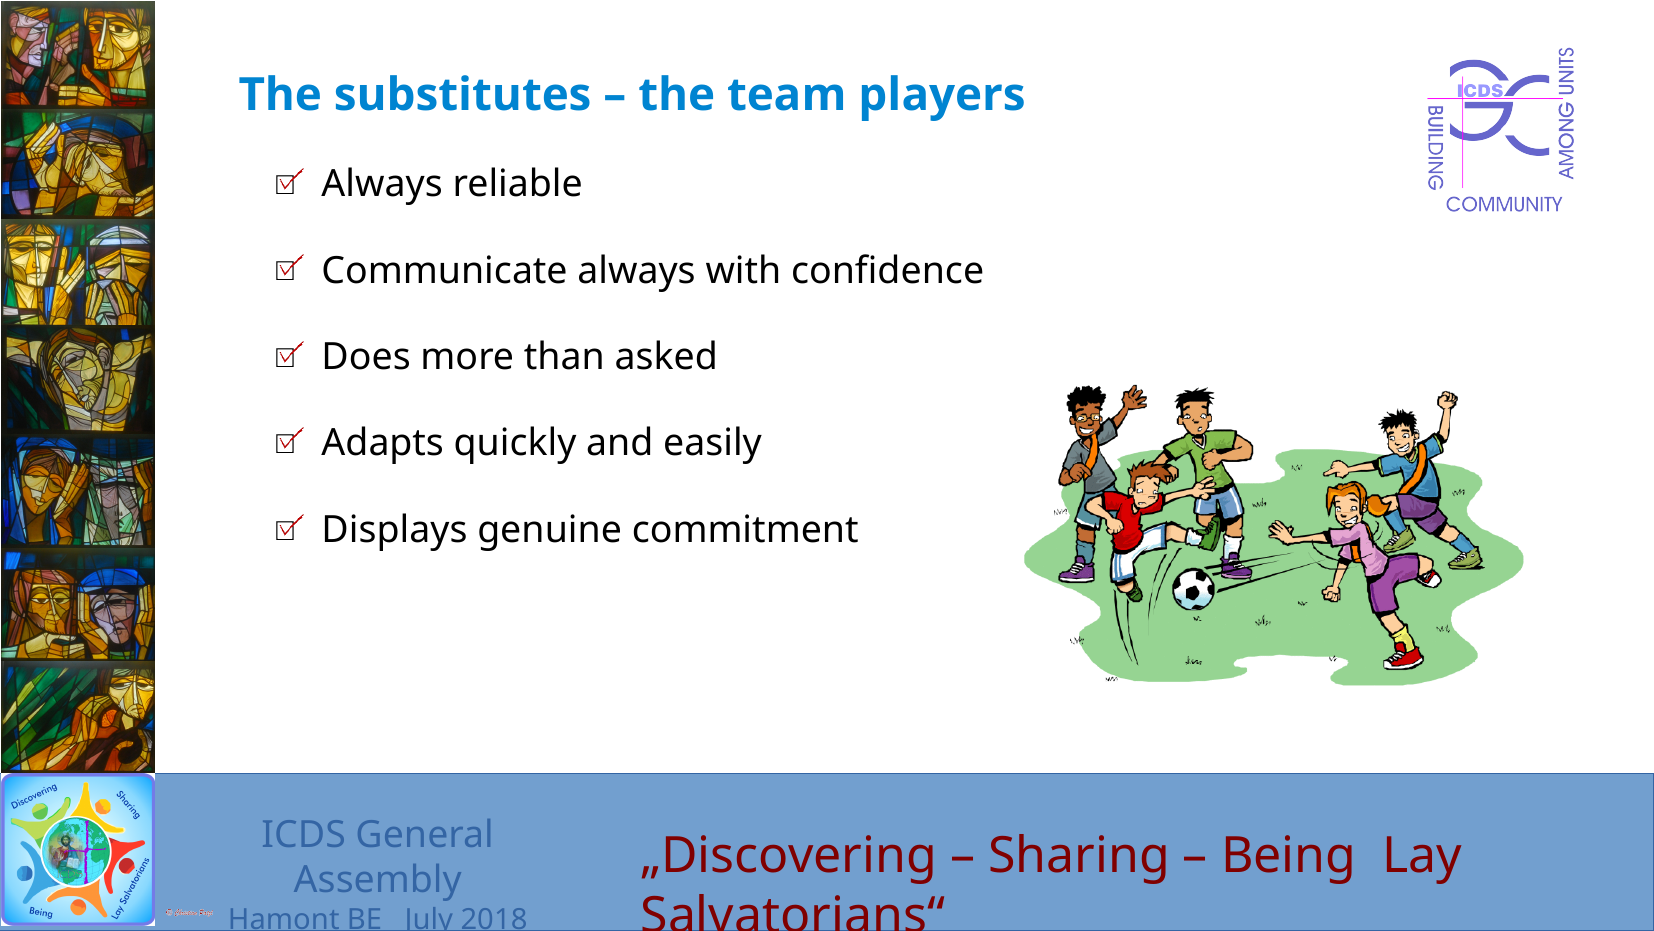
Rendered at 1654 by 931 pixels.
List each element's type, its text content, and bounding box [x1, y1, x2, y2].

picture [274, 252, 305, 283]
picture [274, 425, 305, 456]
picture [1015, 377, 1532, 693]
text_box Always reliable Communicate always with confidence Does more than asked Adapts quickly and easily Displays genuine commitment [259, 151, 1654, 589]
text_box The substitutes – the team players [223, 56, 1050, 129]
picture [274, 512, 305, 543]
picture [1425, 47, 1583, 151]
picture [274, 339, 305, 370]
picture [274, 166, 305, 197]
picture [166, 909, 213, 917]
text_box „Discovering – Sharing – Being Lay Salvatorians“ [625, 814, 1607, 892]
